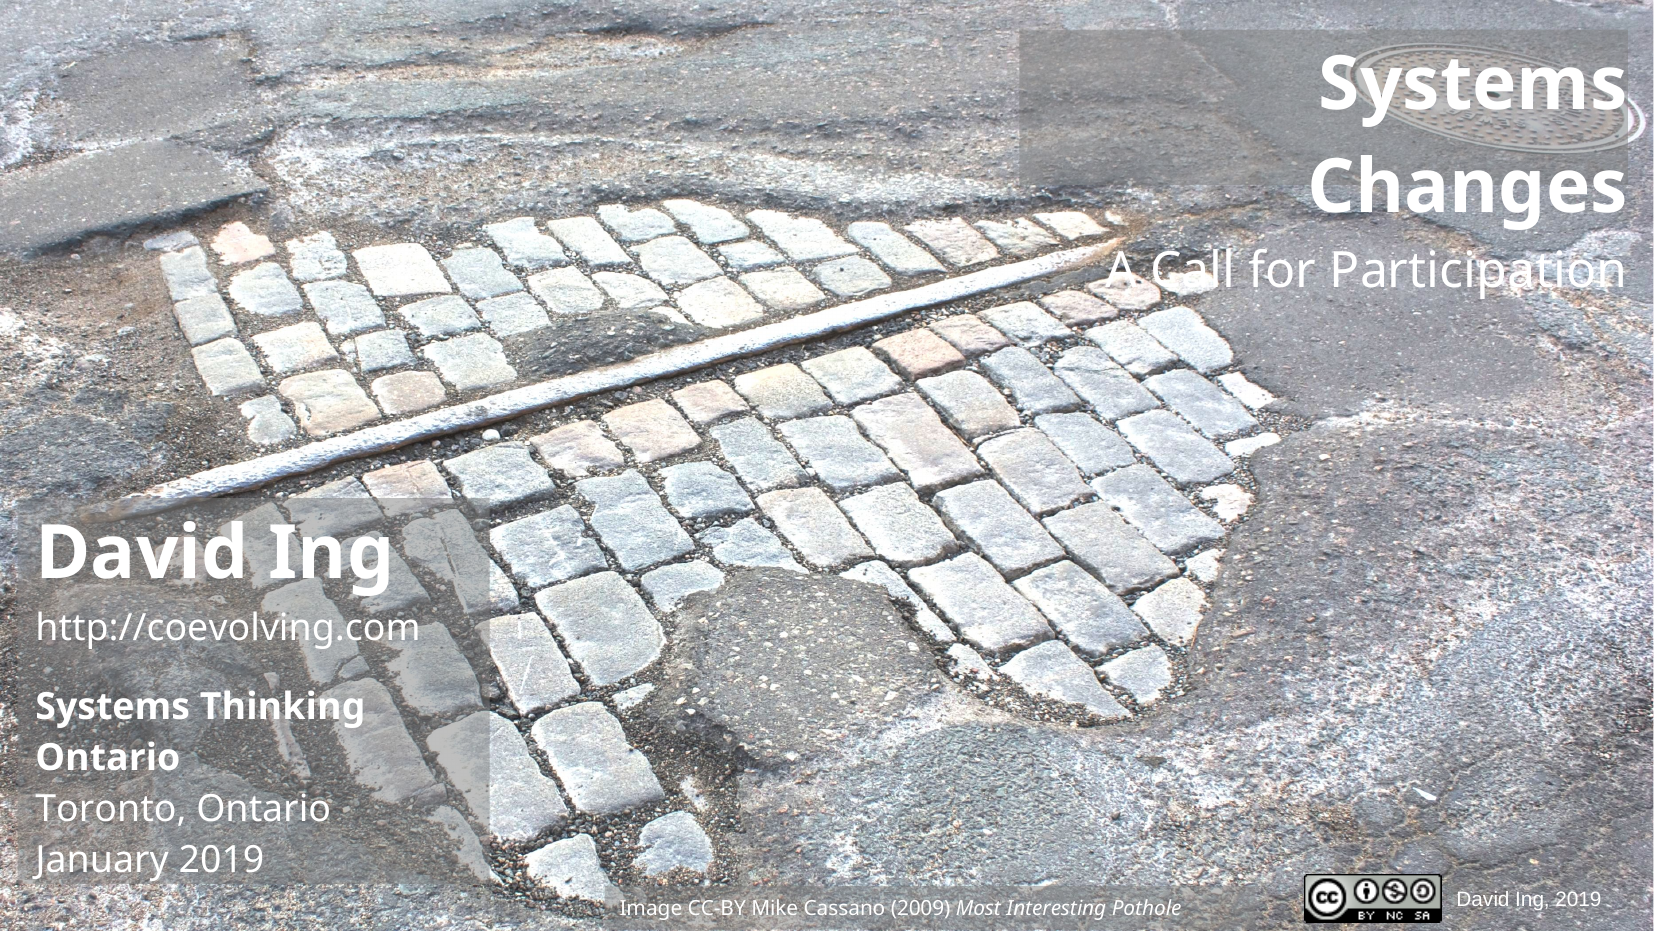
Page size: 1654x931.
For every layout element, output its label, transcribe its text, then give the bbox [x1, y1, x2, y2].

text_box David Ing, 2019 [1442, 880, 1617, 920]
text_box Image CC-BY Mike Cassano (2009) Most Interesting Pothole [604, 885, 1256, 930]
list David Ing http://coevolving.com Systems Thinking Ontario Toronto, Ontario January 2019 [17, 588, 490, 884]
picture [0, 0, 1654, 931]
title Systems Changes A Call for Participation [1019, 29, 1628, 185]
